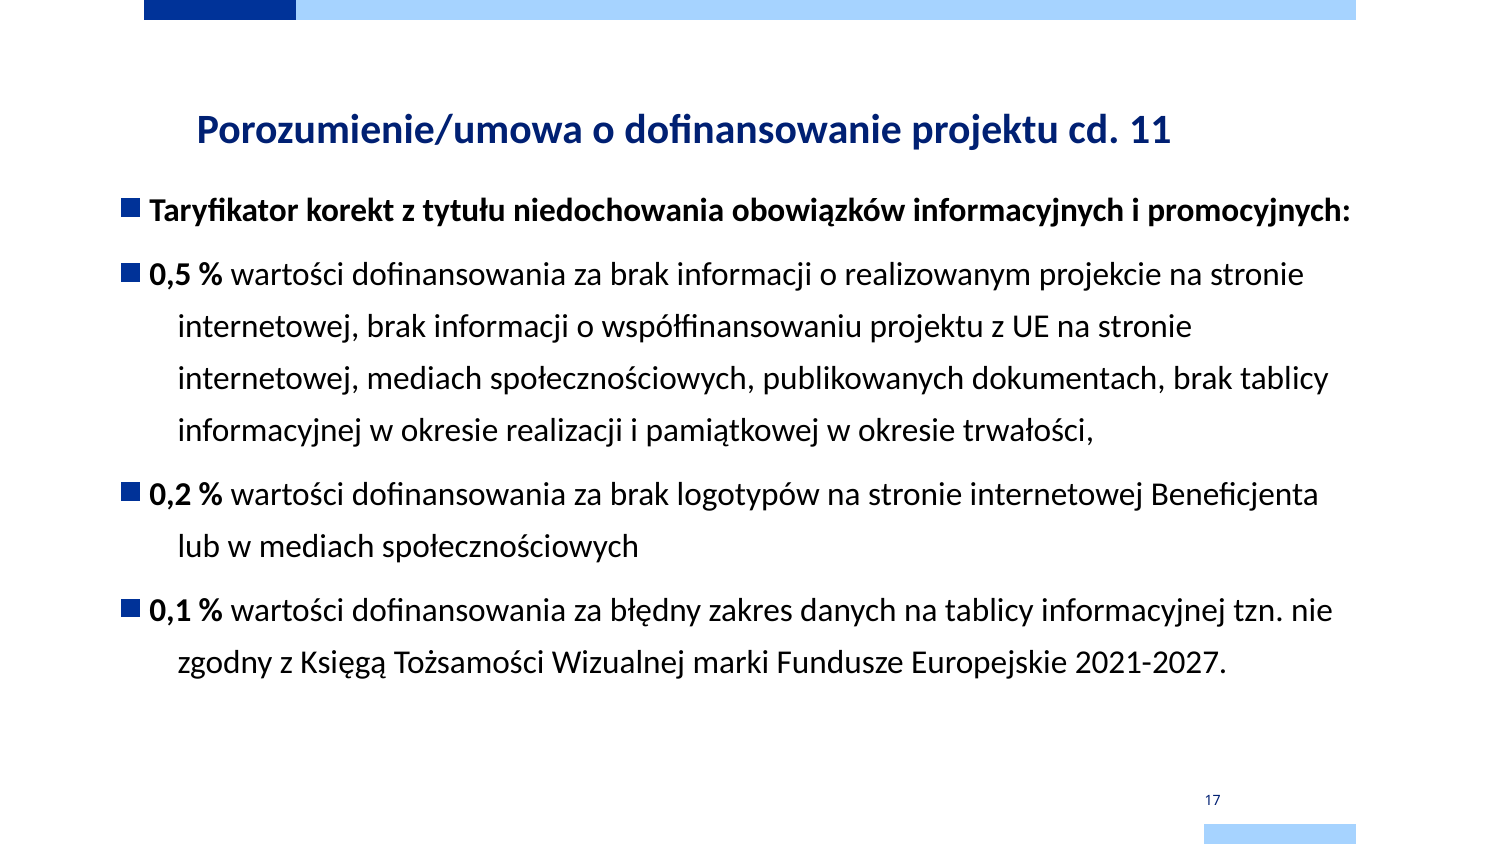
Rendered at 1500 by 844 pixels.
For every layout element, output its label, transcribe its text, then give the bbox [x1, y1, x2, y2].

title Porozumienie/umowa o dofinansowanie projektu cd. 11 [196, 100, 1357, 176]
list Taryfikator korekt z tytułu niedochowania obowiązków informacyjnych i promocyjnych: 0,5 % wartości dofinansowania za brak informacji o realizowanym projekcie na stronie internetowej, brak informacji o współfinansowaniu projektu z UE na stronie internetowej, mediach społecznościowych, publikowanych dokumentach, brak tablicy informacyjnej w okresie realizacji i pamiątkowej w okresie trwałości, 0,2 % wartości dofinansowania za brak logotypów na stronie internetowej Beneficjenta lub w mediach społecznościowych 0,1 % wartości dofinansowania za błędny zakres danych na tablicy informacyjnej tzn. nie zgodny z Księgą Tożsamości Wizualnej marki Fundusze Europejskie 2021-2027. [121, 176, 1357, 804]
text_box [1204, 783, 1356, 804]
